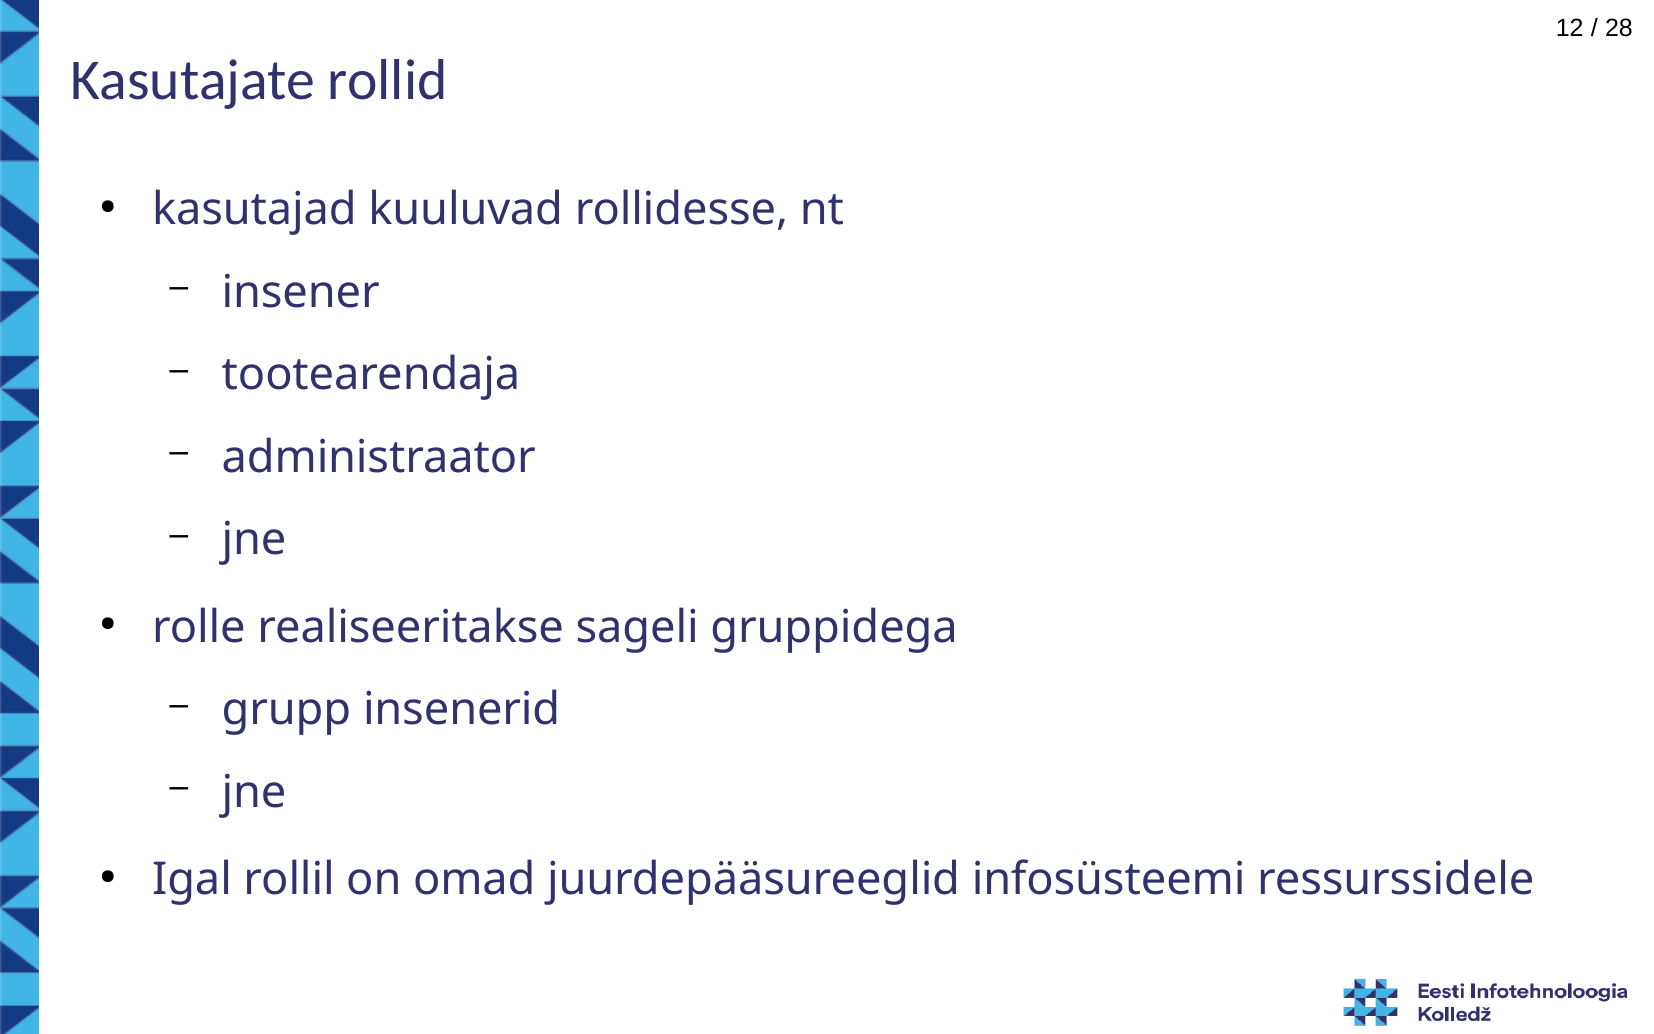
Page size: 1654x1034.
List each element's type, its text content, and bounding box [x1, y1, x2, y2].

list kasutajad kuuluvad rollidesse, nt insener tootearendaja administraator jne rolle realiseeritakse sageli gruppidega grupp insenerid jne Igal rollil on omad juurdepääsureeglid infosüsteemi ressurssidele [82, 176, 1538, 920]
title Kasutajate rollid [70, 41, 1630, 130]
